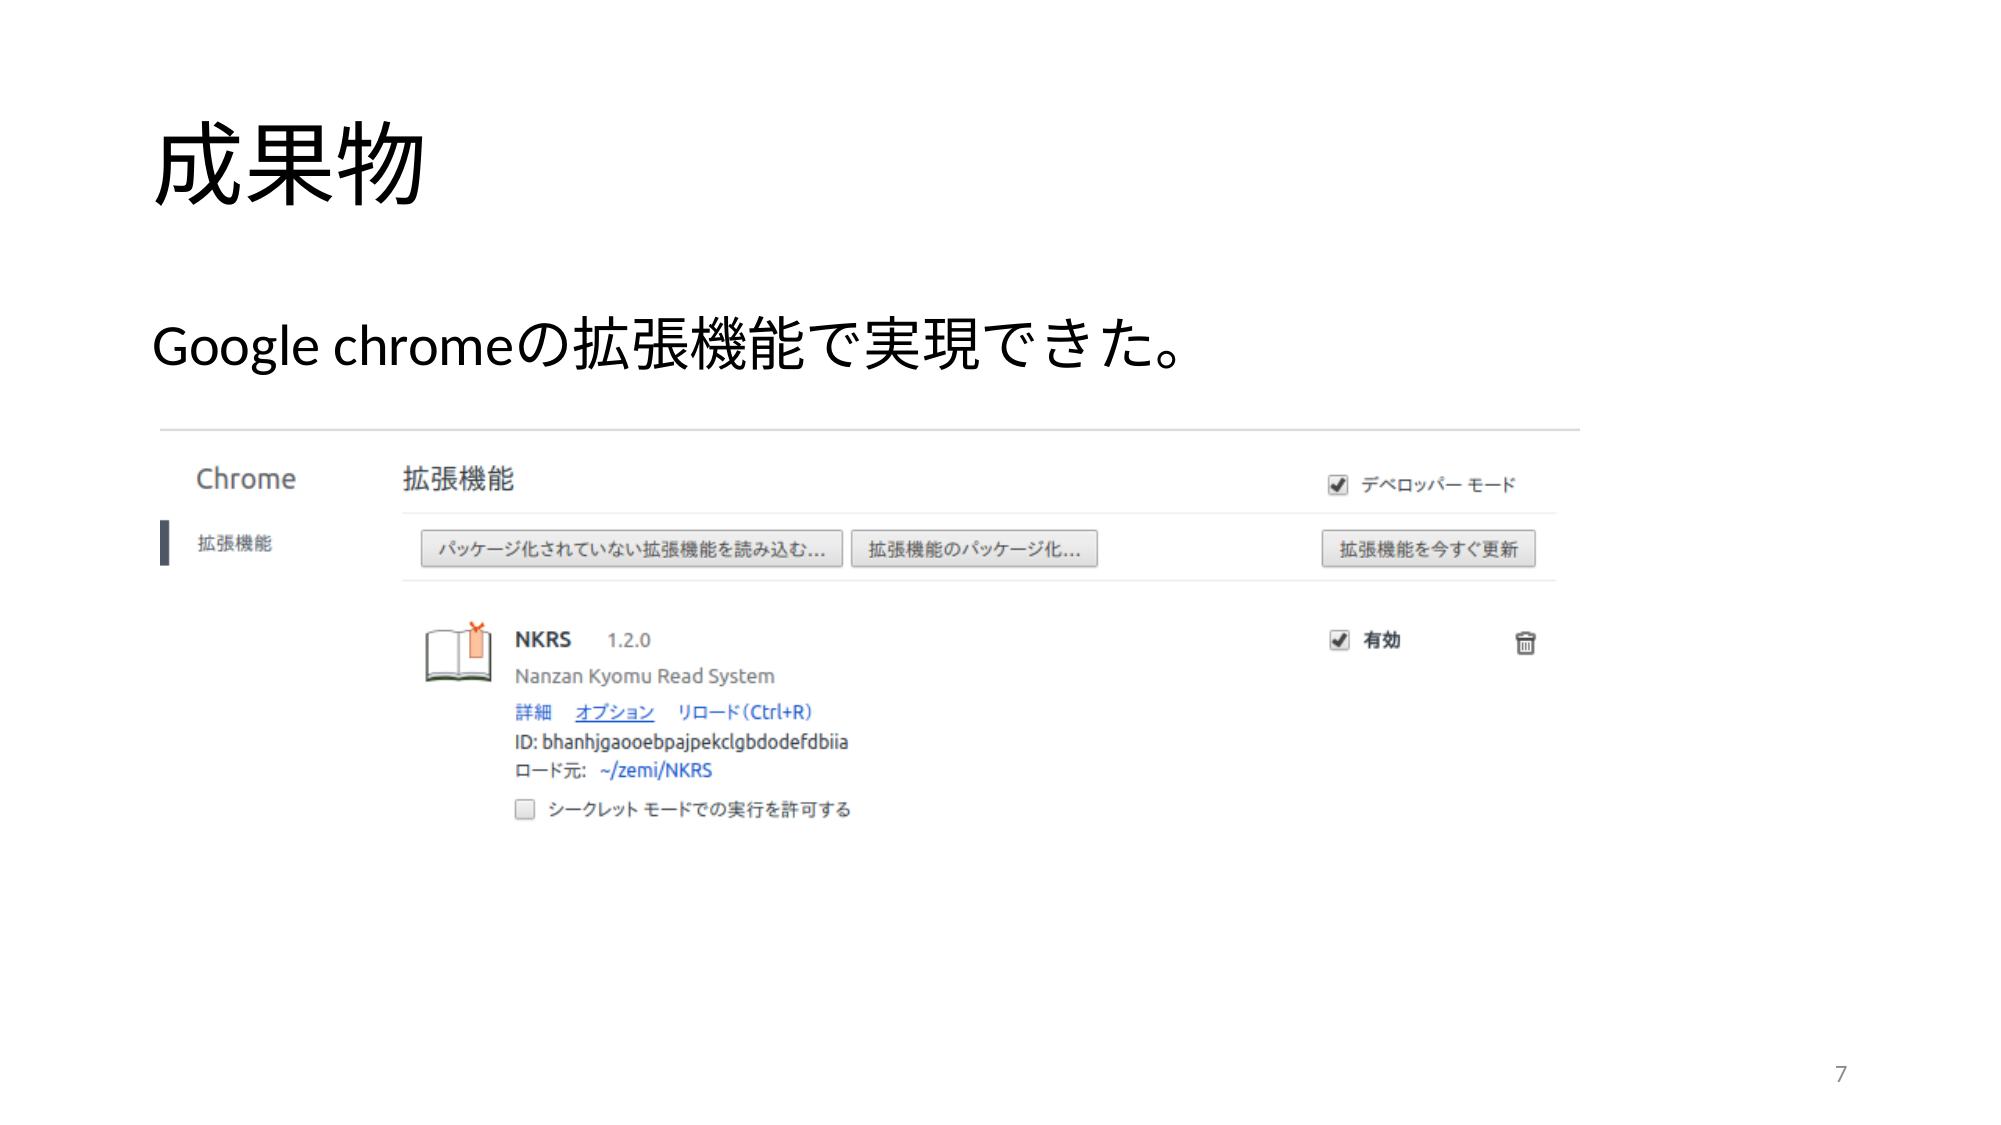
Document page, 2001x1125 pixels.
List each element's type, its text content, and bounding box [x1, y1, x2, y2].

list Google chromeの拡張機能で実現できた。 [137, 299, 1863, 1014]
title 成果物 [137, 59, 1863, 278]
picture [160, 428, 1580, 884]
